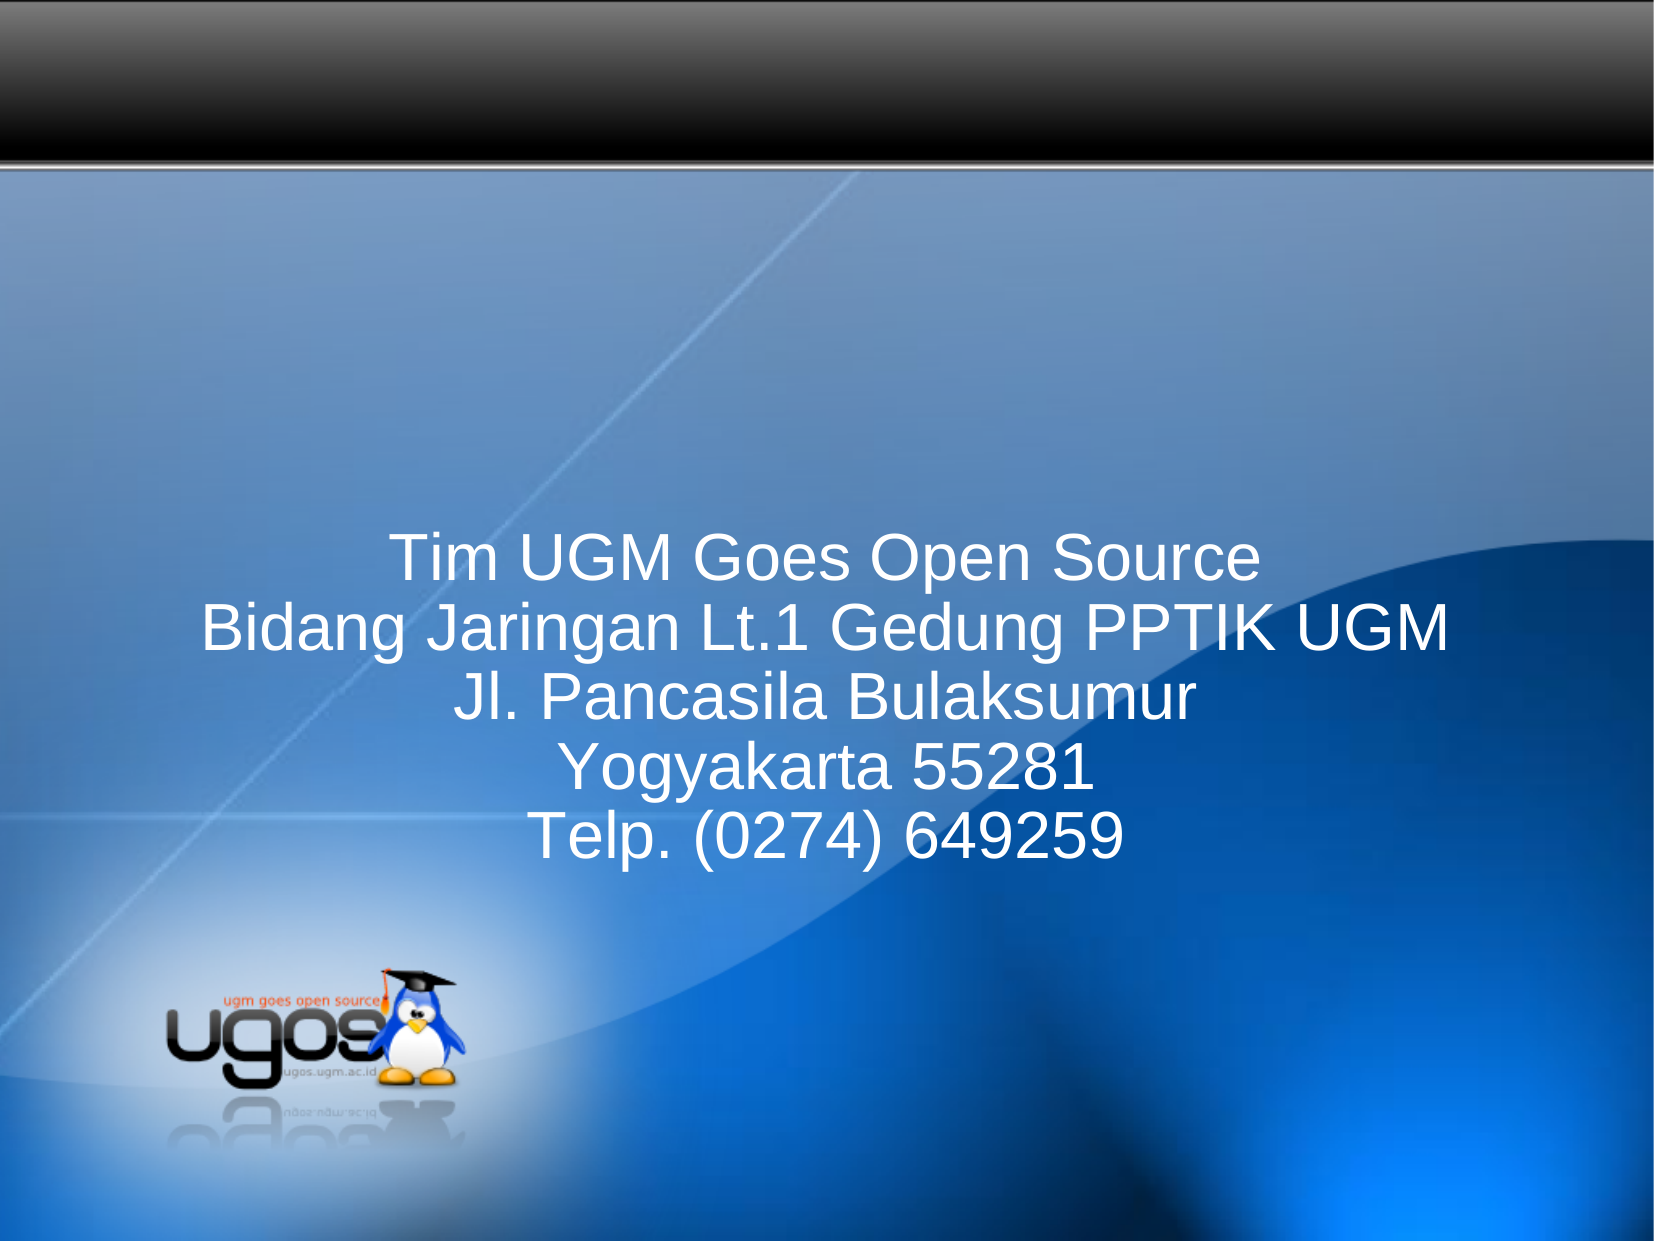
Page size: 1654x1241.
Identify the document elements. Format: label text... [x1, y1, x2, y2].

picture [0, 0, 1654, 1241]
subtitle Tim UGM Goes Open Source Bidang Jaringan Lt.1 Gedung PPTIK UGM Jl. Pancasila Bulaksumur Yogyakarta 55281 Telp. (0274) 649259 [82, 297, 1571, 1101]
